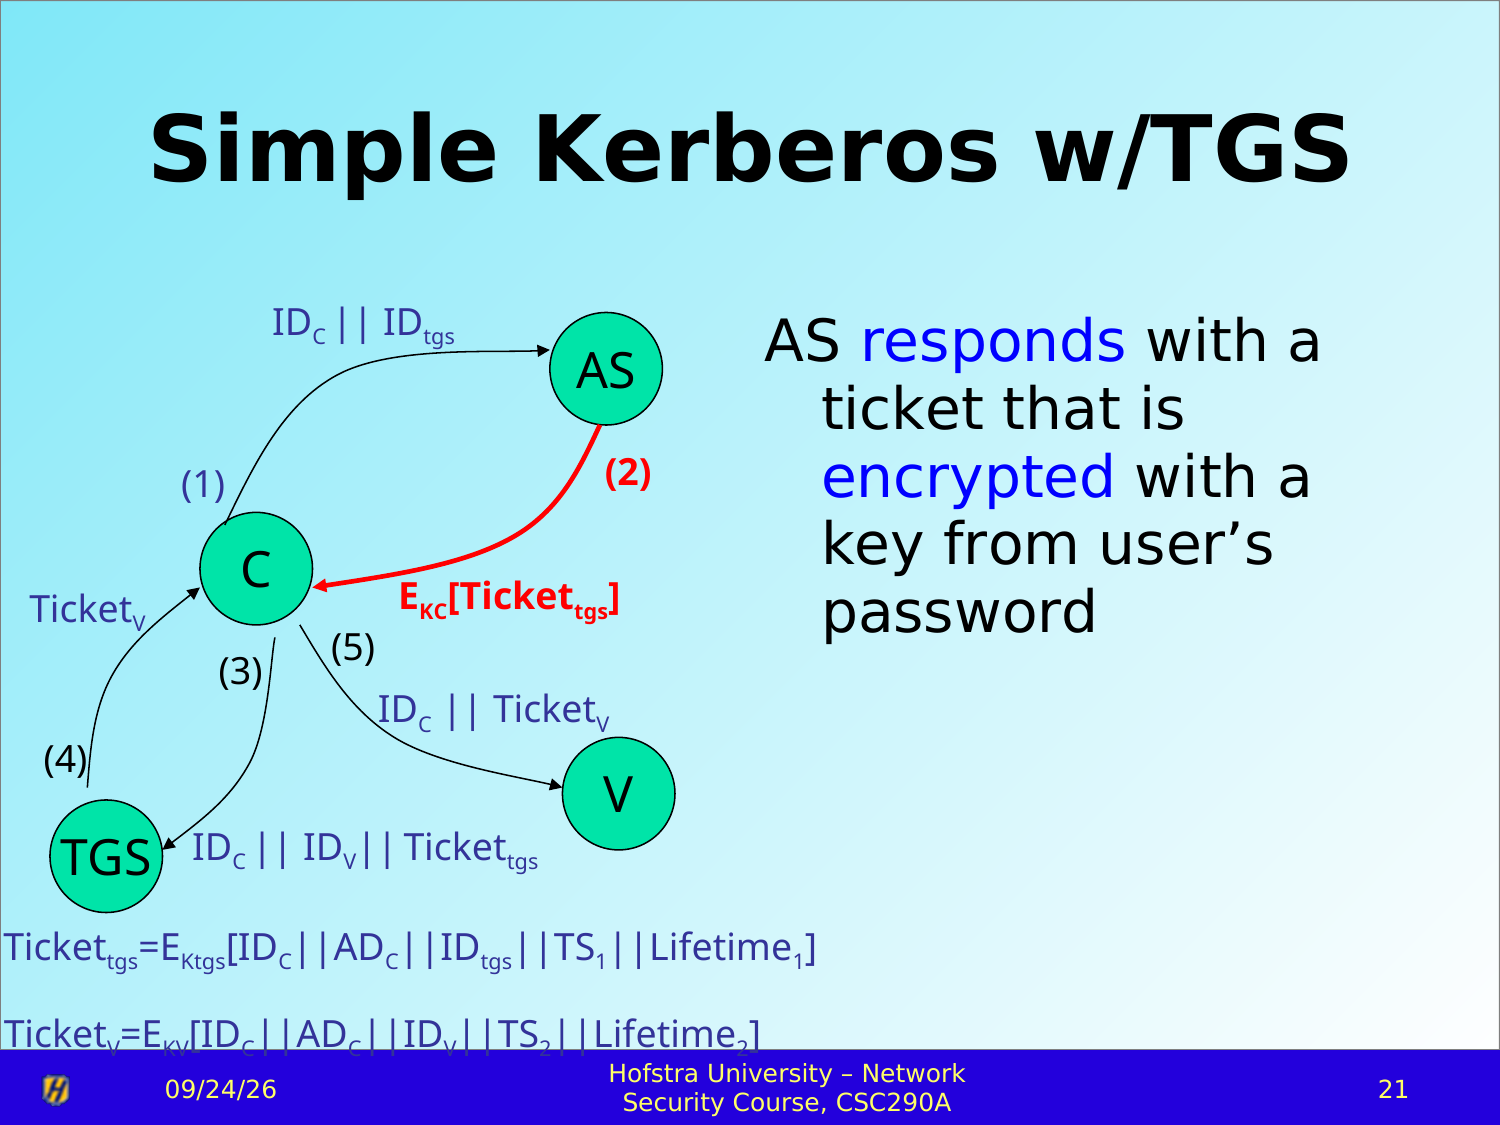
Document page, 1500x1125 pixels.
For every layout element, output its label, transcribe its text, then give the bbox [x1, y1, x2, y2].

text_box (2) [589, 437, 677, 504]
text_box TicketV [12, 574, 163, 647]
list AS responds with a ticket that is encrypted with a key from user’s password [750, 299, 1438, 976]
text_box EKC[Tickettgs] [383, 562, 646, 634]
text_box AS [549, 312, 663, 426]
text_box (3) [203, 637, 288, 704]
text_box (1) [166, 449, 250, 517]
text_box TicketV=EKV[IDC||ADC||IDV||TS2||Lifetime2] [0, 999, 786, 1071]
text_box V [562, 739, 676, 850]
text_box IDC || IDtgs [257, 287, 476, 359]
text_box (4) [28, 724, 113, 792]
text_box Tickettgs=EKtgs[IDC||ADC||IDtgs||TS1||Lifetime1] [0, 912, 842, 984]
text_box TGS [49, 799, 163, 912]
text_box C [199, 512, 313, 625]
text_box IDC || IDV|| Tickettgs [177, 812, 554, 884]
picture [37, 1072, 76, 1110]
title Simple Kerberos w/TGS [112, 84, 1391, 212]
text_box (5) [316, 612, 400, 679]
text_box IDC || TicketV [363, 674, 634, 747]
